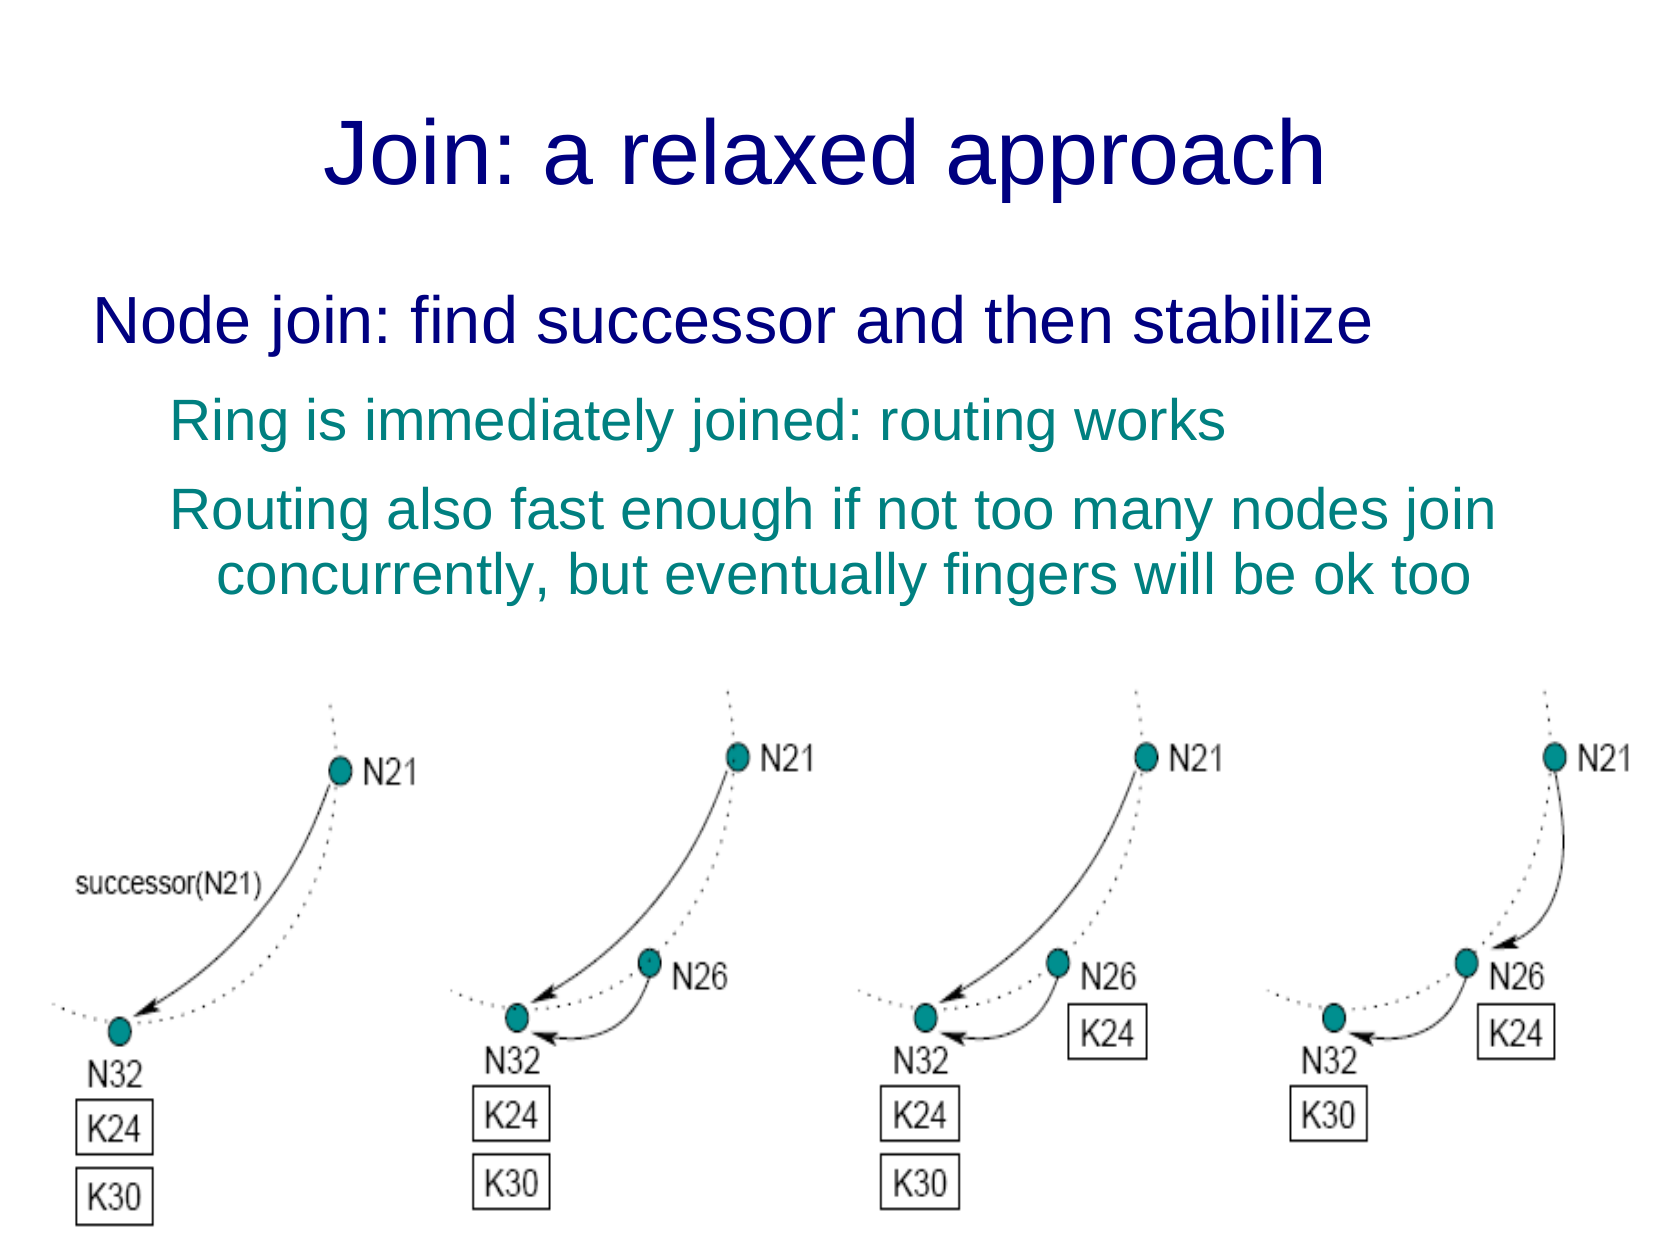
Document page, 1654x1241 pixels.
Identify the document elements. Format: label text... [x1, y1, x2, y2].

list Node join: find successor and then stabilize Ring is immediately joined: routing works Routing also fast enough if not too many nodes join concurrently, but eventually fingers will be ok too [75, 283, 1576, 606]
picture [3, 674, 1653, 1238]
title Join: a relaxed approach [82, 49, 1571, 257]
